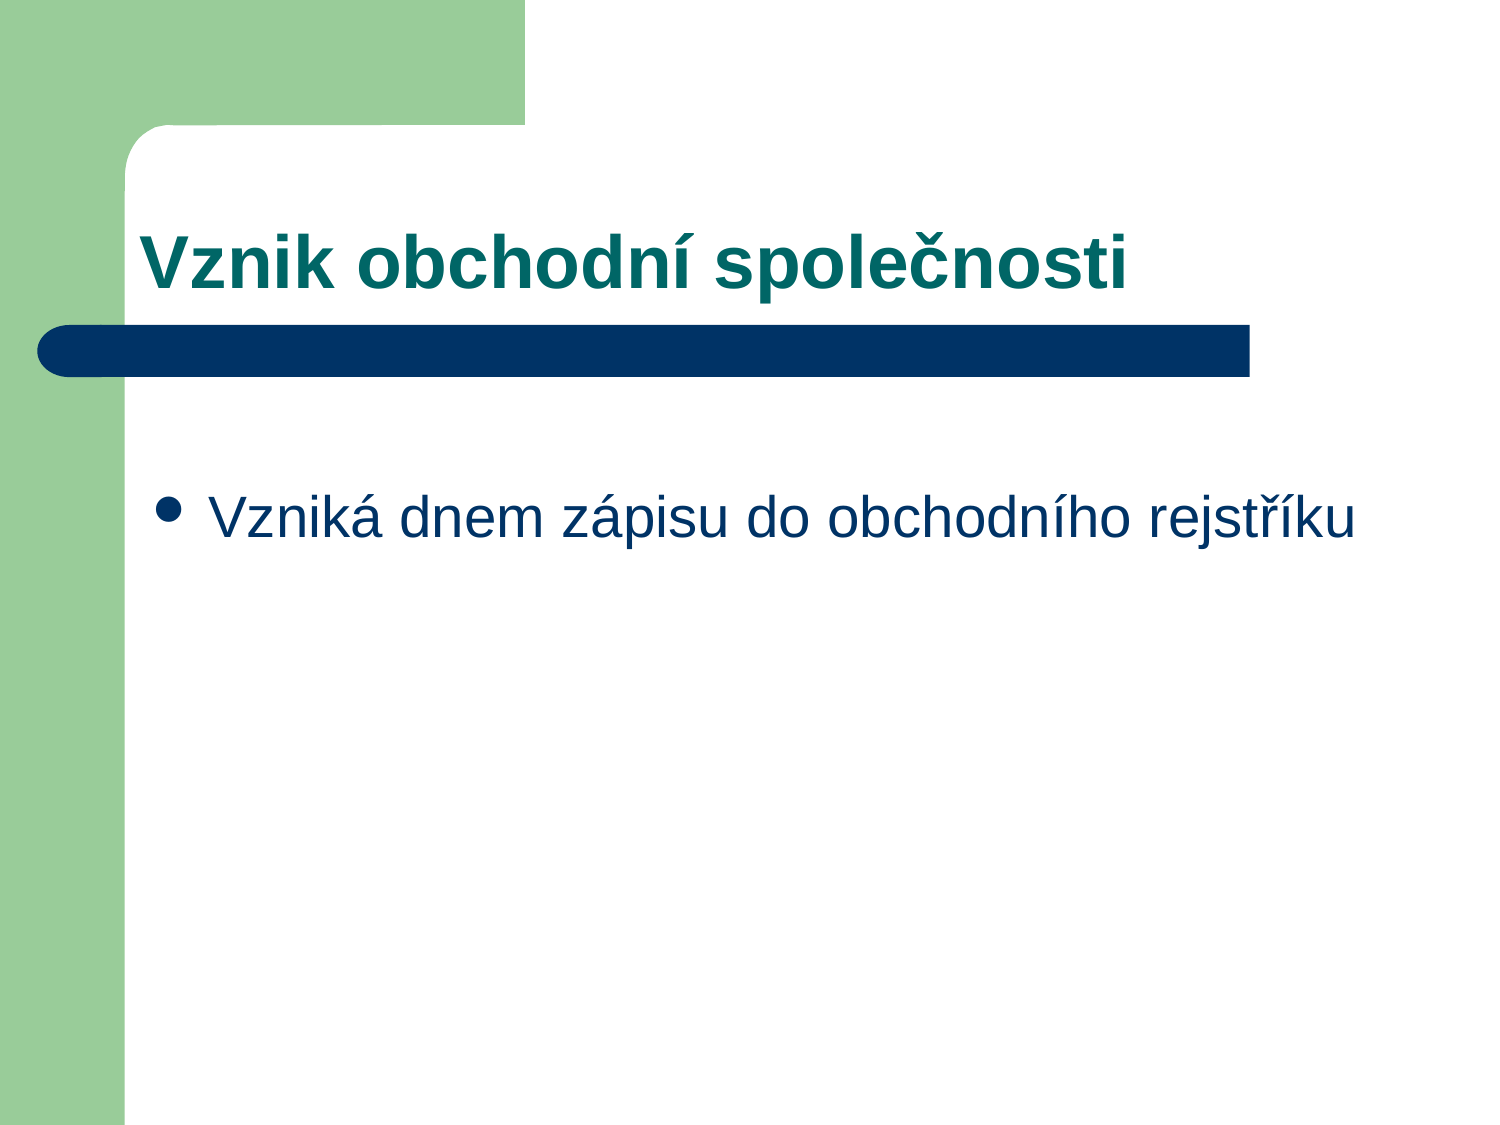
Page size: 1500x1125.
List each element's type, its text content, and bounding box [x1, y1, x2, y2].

title Vznik obchodní společnosti [124, 124, 1425, 313]
list Vzniká dnem zápisu do obchodního rejstříku [137, 387, 1400, 999]
